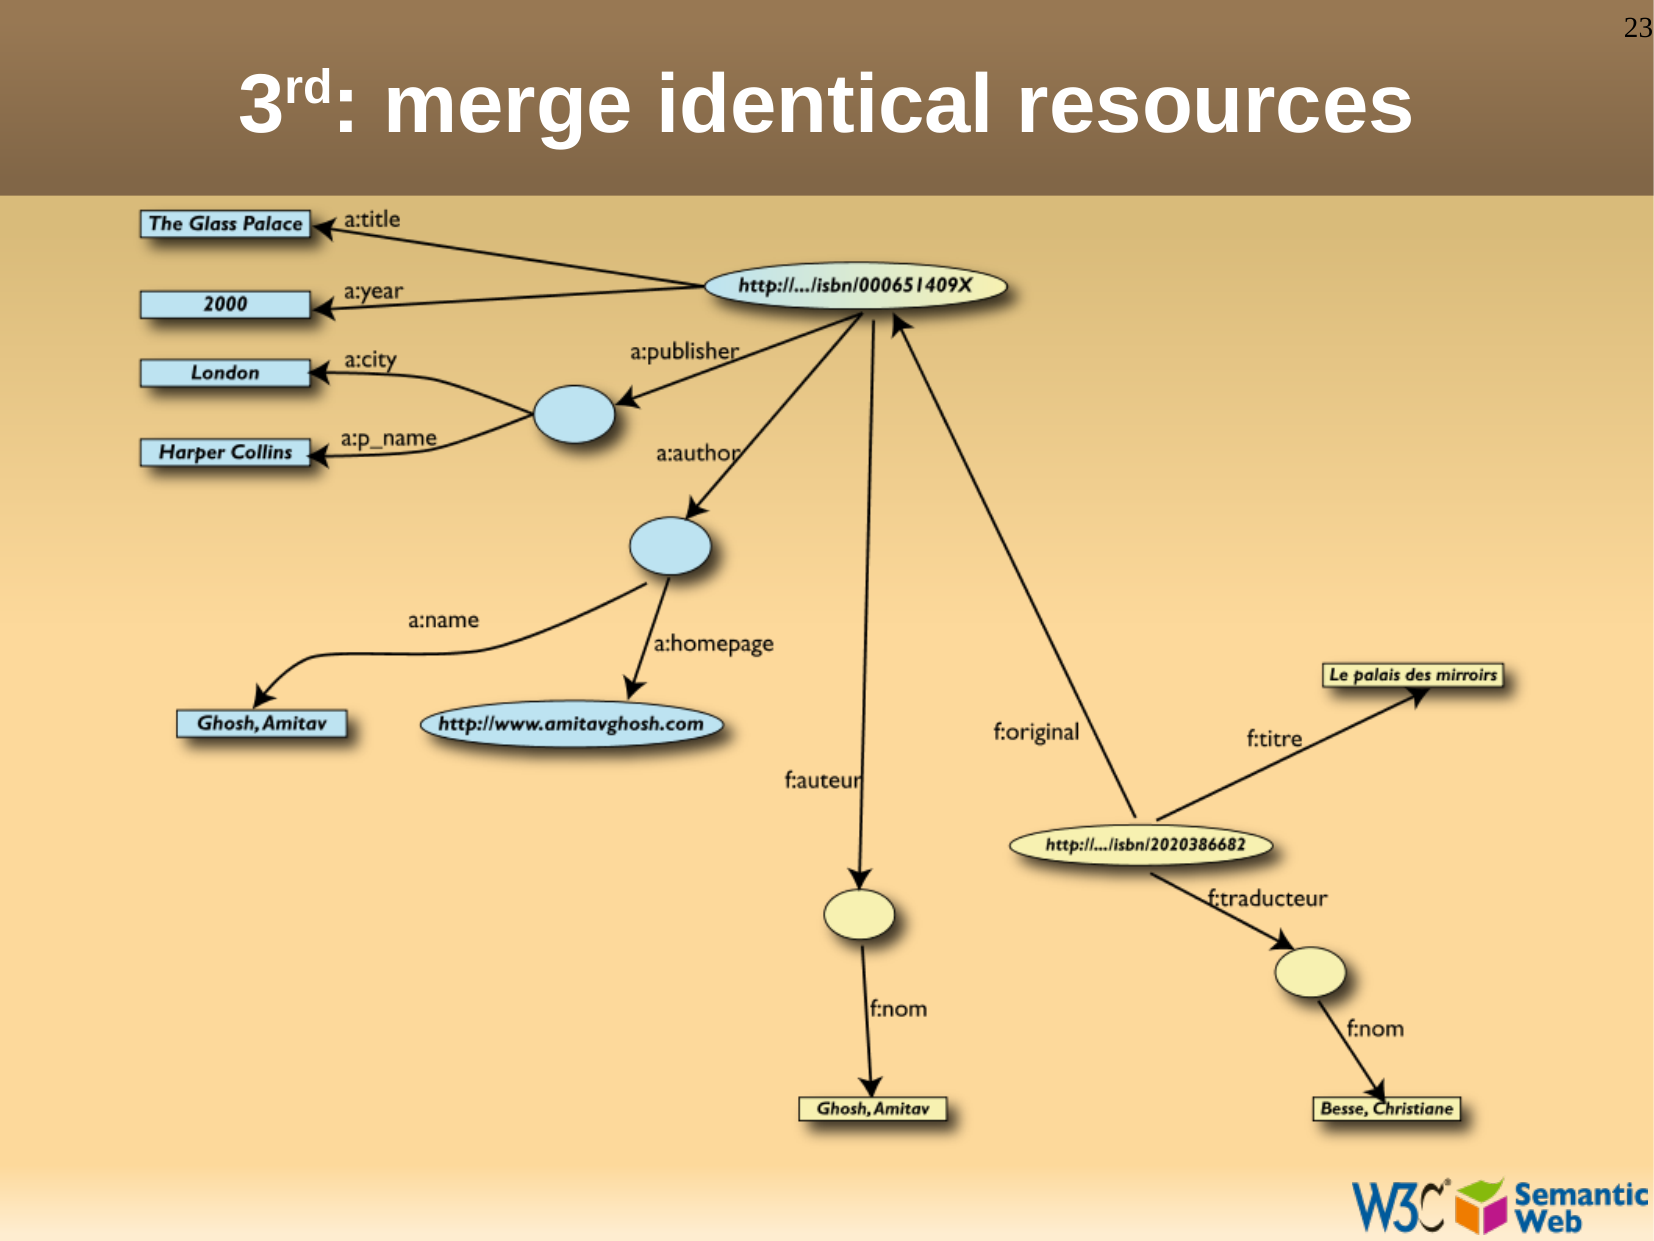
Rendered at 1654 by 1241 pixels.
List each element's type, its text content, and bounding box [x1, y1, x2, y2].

picture [0, 199, 1654, 1241]
title 3rd: merge identical resources [0, 0, 1654, 208]
